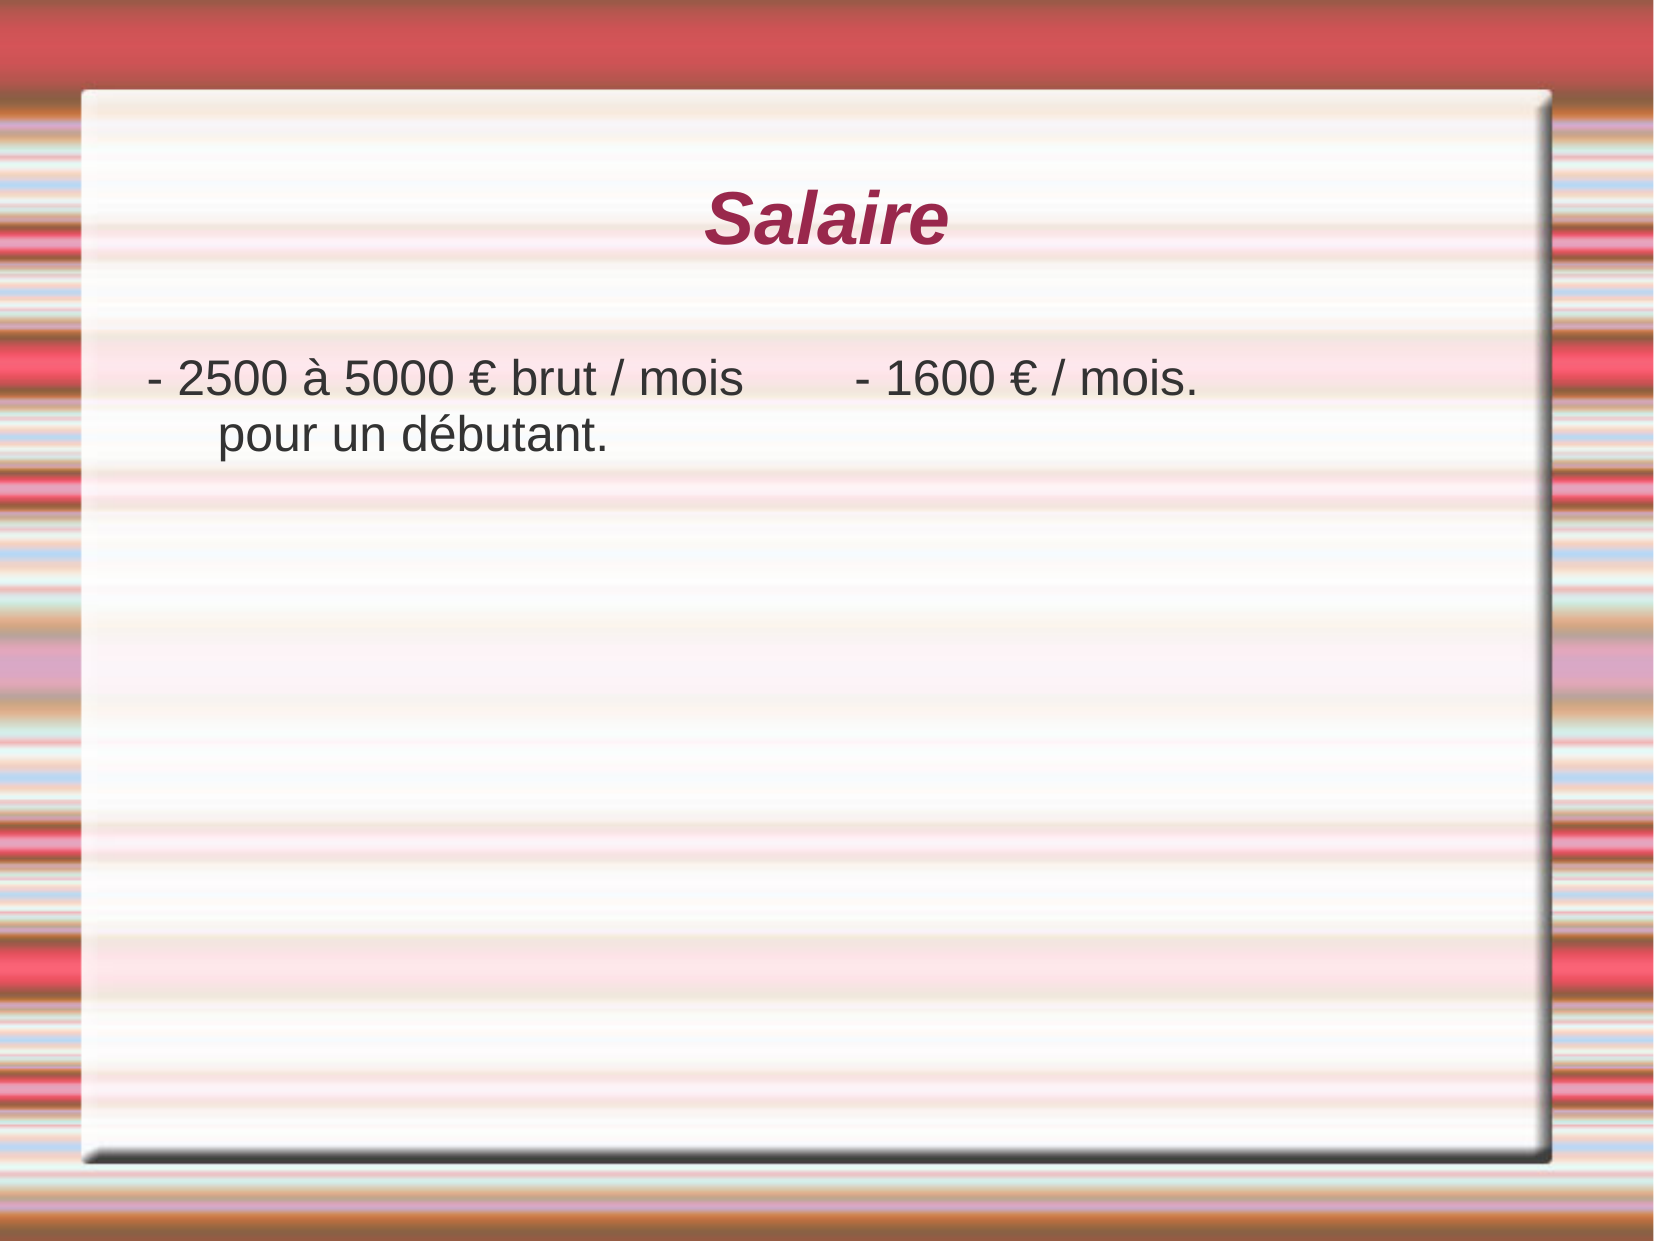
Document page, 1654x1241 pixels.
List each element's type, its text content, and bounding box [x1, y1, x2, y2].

list - 1600 € / mois. [842, 350, 1517, 1133]
title Salaire [121, 114, 1534, 322]
picture [0, 0, 1654, 1241]
list - 2500 à 5000 € brut / mois pour un débutant. [134, 350, 809, 1133]
